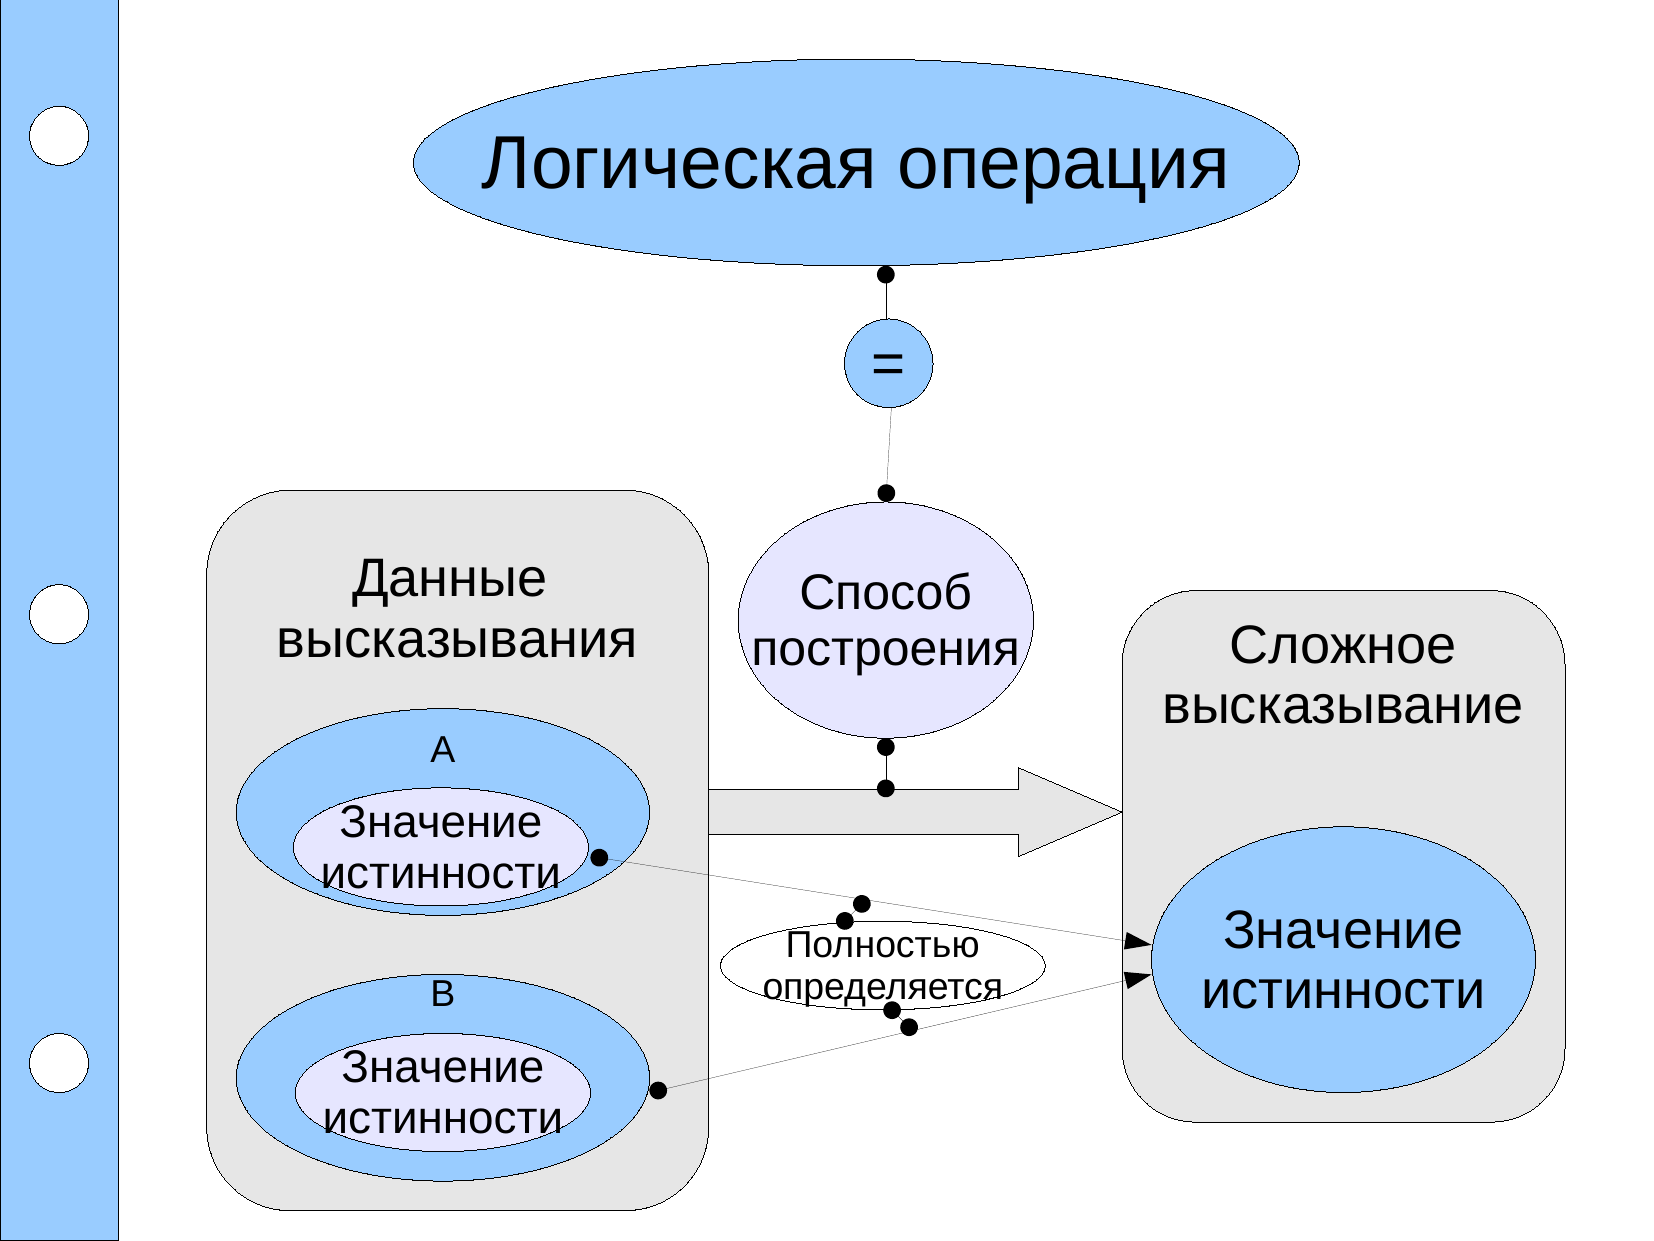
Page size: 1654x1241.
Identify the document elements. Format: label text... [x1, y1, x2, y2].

text_box Полностью определяется [720, 921, 1046, 1010]
text_box B [236, 974, 650, 1182]
text_box Сложное высказывание [1122, 590, 1566, 1123]
text_box Логическая операция [413, 59, 1300, 266]
text_box = [844, 318, 934, 408]
text_box Данные высказывания [206, 490, 709, 1211]
text_box Сложное высказывание [1122, 941, 1152, 980]
text_box Значение истинности [295, 1033, 591, 1152]
text_box Значение истинности [293, 787, 589, 906]
text_box Способ построения [738, 502, 1034, 739]
text_box [708, 767, 1123, 857]
text_box А [236, 708, 650, 916]
text_box Значение истинности [1151, 826, 1536, 1093]
text_box [0, 0, 119, 1241]
